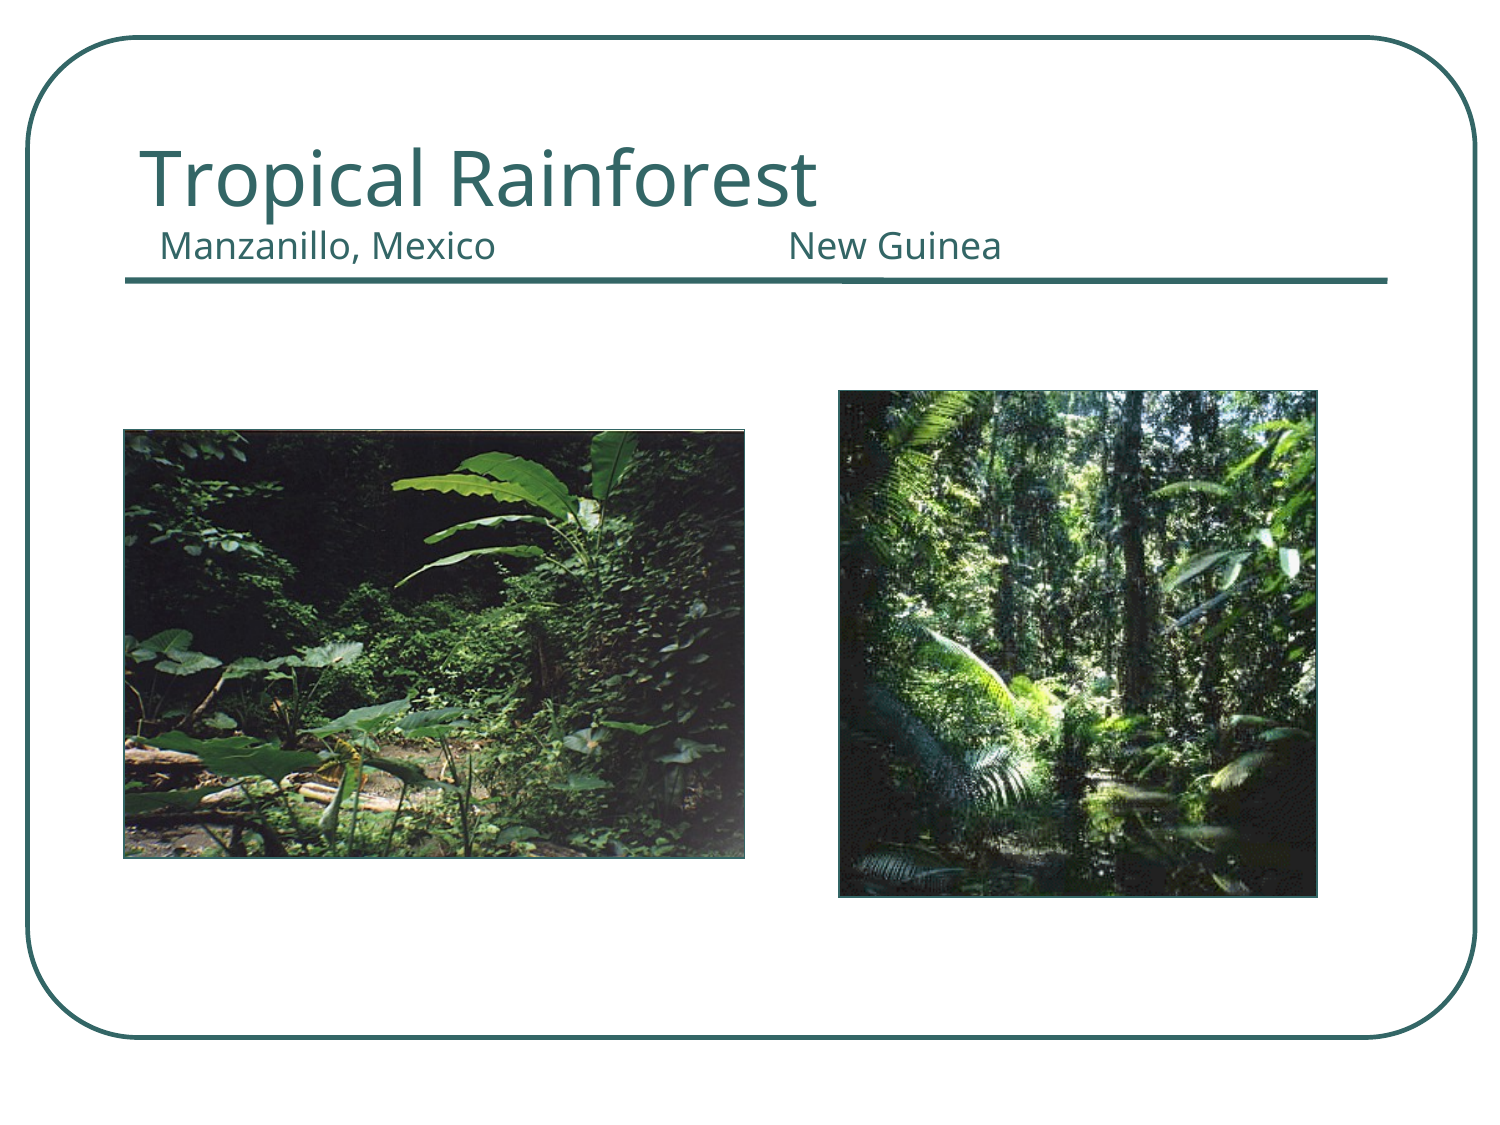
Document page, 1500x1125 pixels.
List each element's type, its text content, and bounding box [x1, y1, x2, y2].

picture [839, 391, 1317, 897]
title Tropical Rainforest Manzanillo, Mexico New Guinea [125, 87, 1388, 275]
picture [125, 430, 744, 858]
